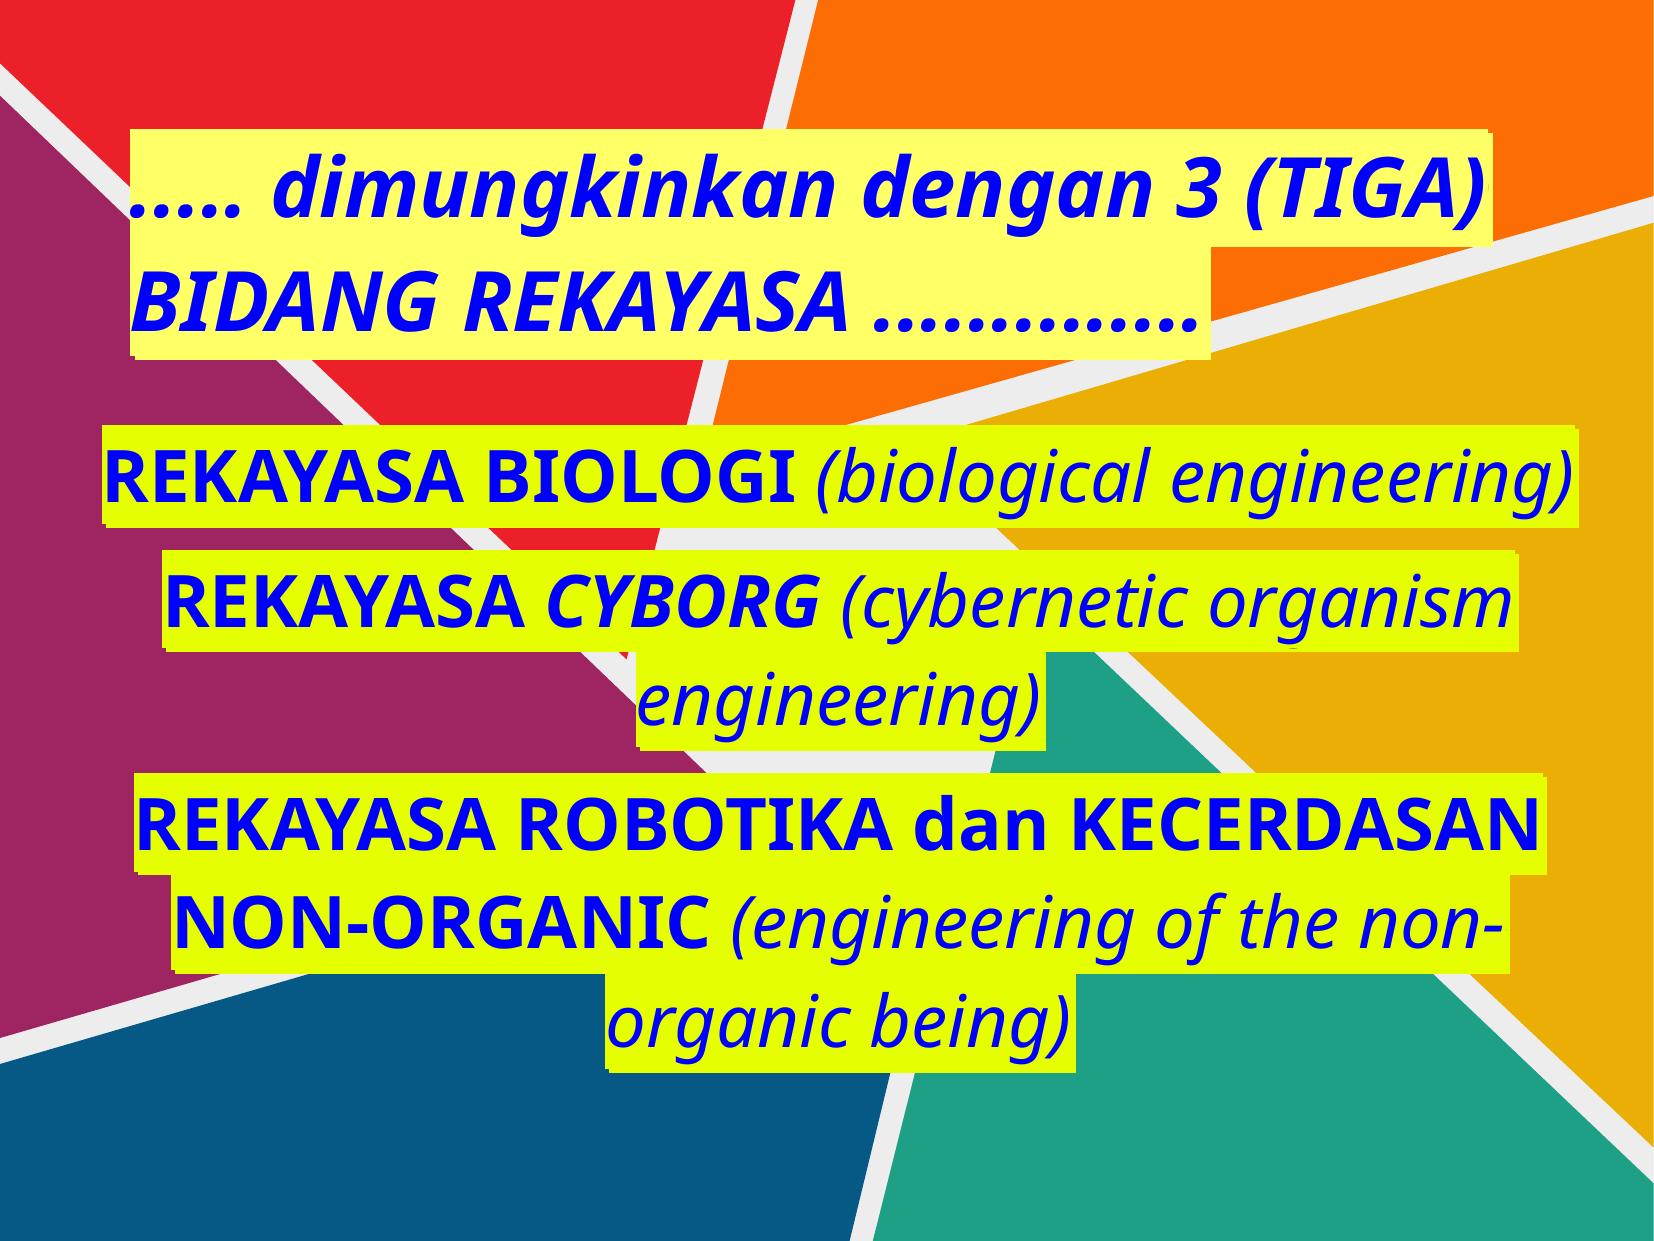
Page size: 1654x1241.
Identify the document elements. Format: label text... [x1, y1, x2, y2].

list REKAYASA BIOLOGI (biological engineering) REKAYASA CYBORG (cybernetic organism engineering) REKAYASA ROBOTIKA dan KECERDASAN NON-ORGANIC (engineering of the non-organic being) [94, 425, 1583, 1145]
title ..... dimungkinkan dengan 3 (TIGA) BIDANG REKAYASA .............. [129, 82, 1548, 402]
